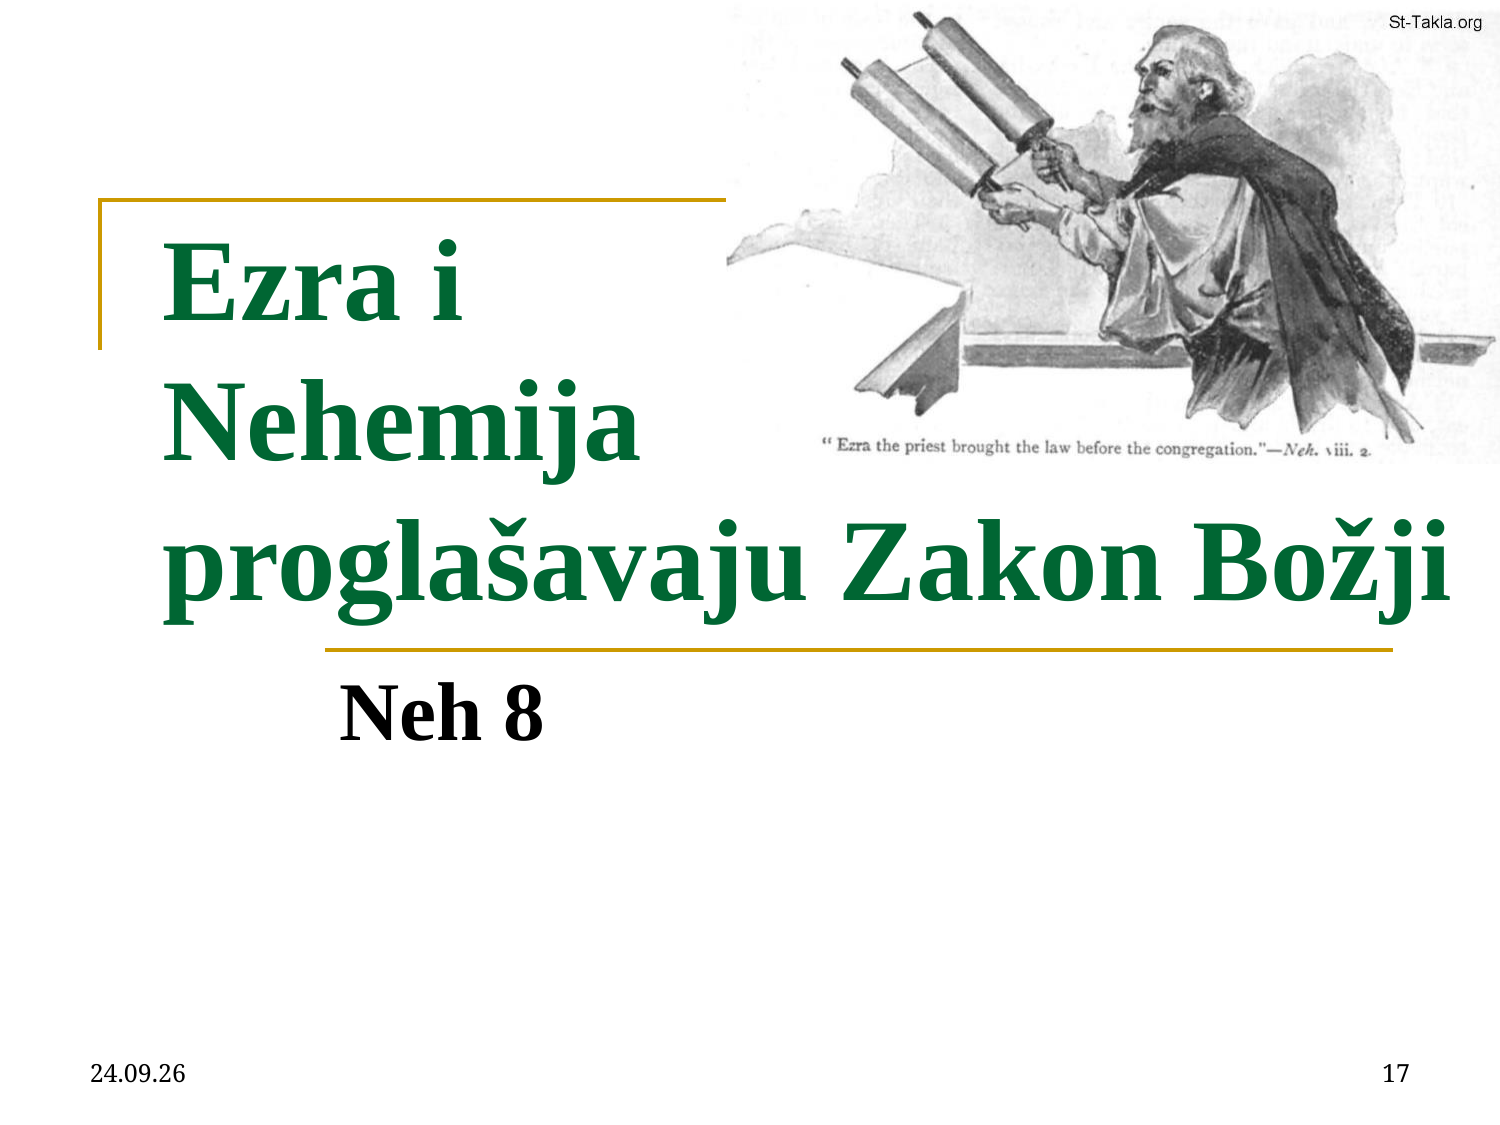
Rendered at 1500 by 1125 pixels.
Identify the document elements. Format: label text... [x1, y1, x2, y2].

text_box <number> [1074, 1047, 1426, 1100]
title Ezra i Nehemija proglašavaju Zakon Božji [147, 196, 1500, 622]
text_box 16.12.25 [74, 1024, 426, 1100]
picture [726, 0, 1500, 464]
subtitle Neh 8 [324, 650, 1436, 1047]
